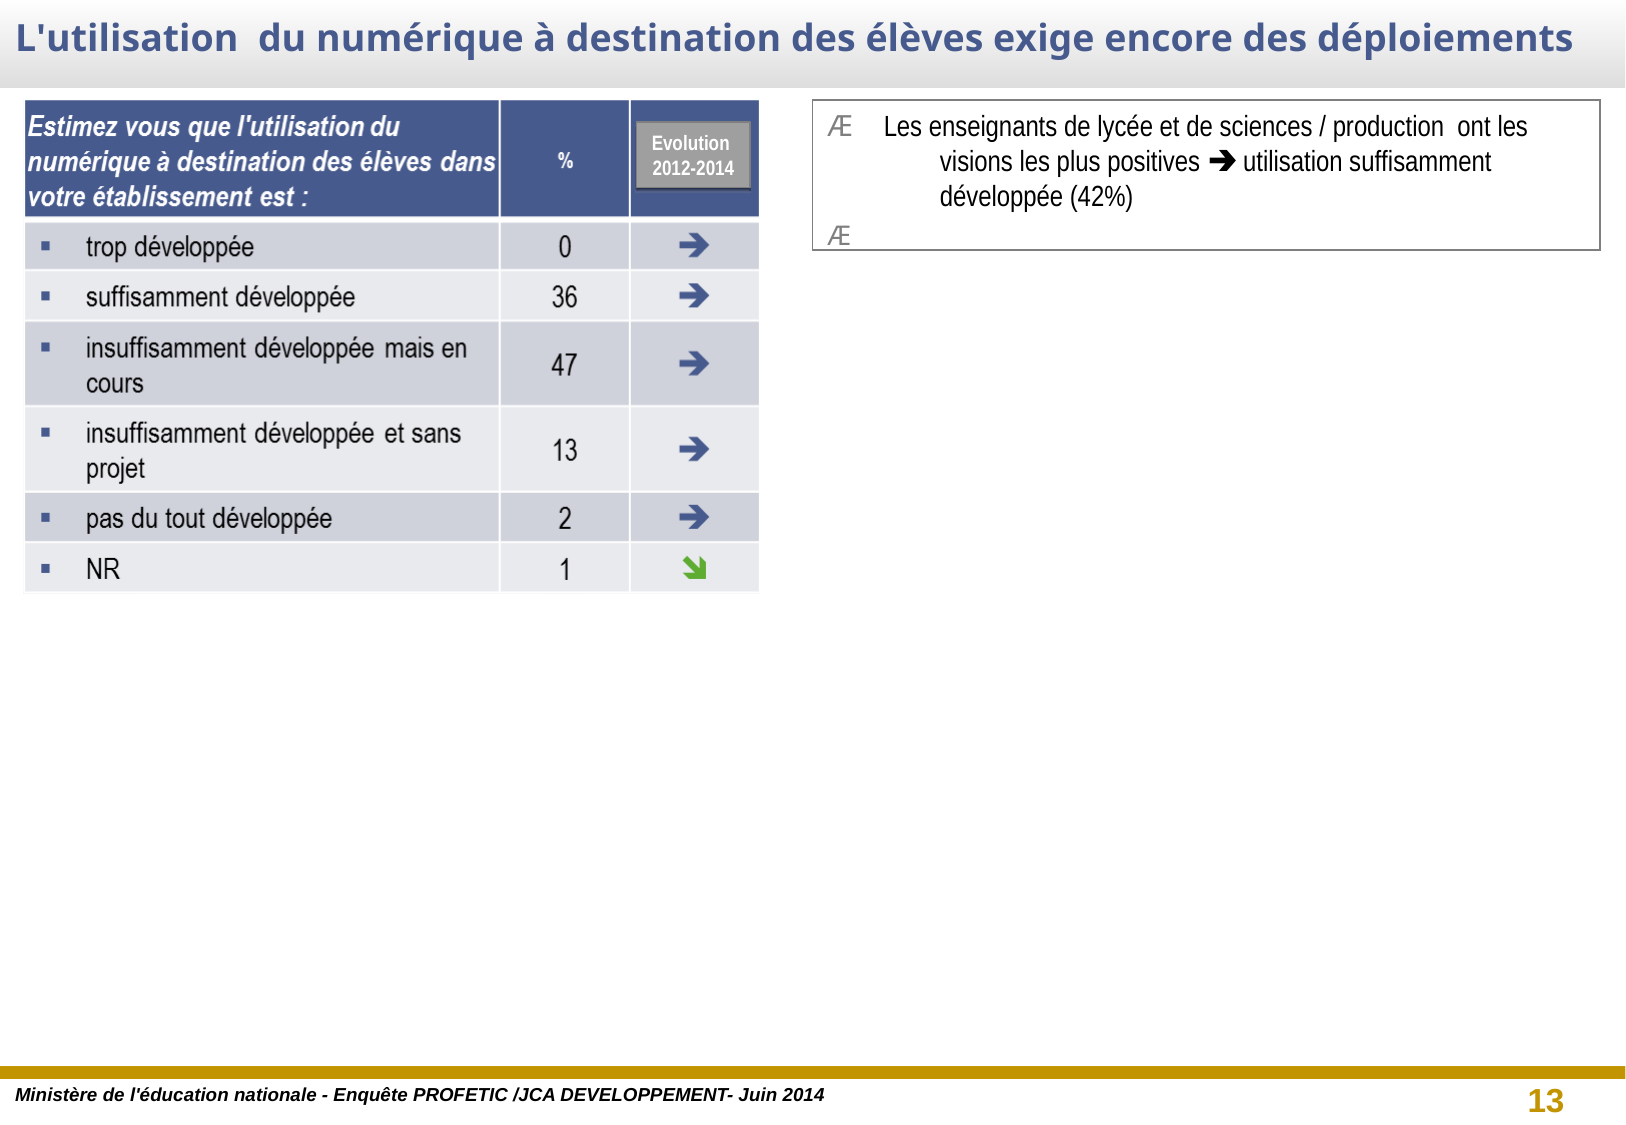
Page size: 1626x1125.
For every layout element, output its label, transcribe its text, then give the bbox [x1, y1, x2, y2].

picture [9, 98, 760, 608]
text_box Ministère de l'éducation nationale - Enquête PROFETIC /JCA DEVELOPPEMENT- Juin 2014 [0, 1074, 1501, 1125]
title L'utilisation du numérique à destination des élèves exige encore des déploiements [0, 0, 1625, 88]
list Les enseignants de lycée et de sciences / production ont les visions les plus positives  utilisation suffisamment développée (42%) [812, 99, 1600, 250]
text_box 13 [1512, 1071, 1625, 1125]
text_box Evolution 2012-2014 [636, 121, 751, 188]
